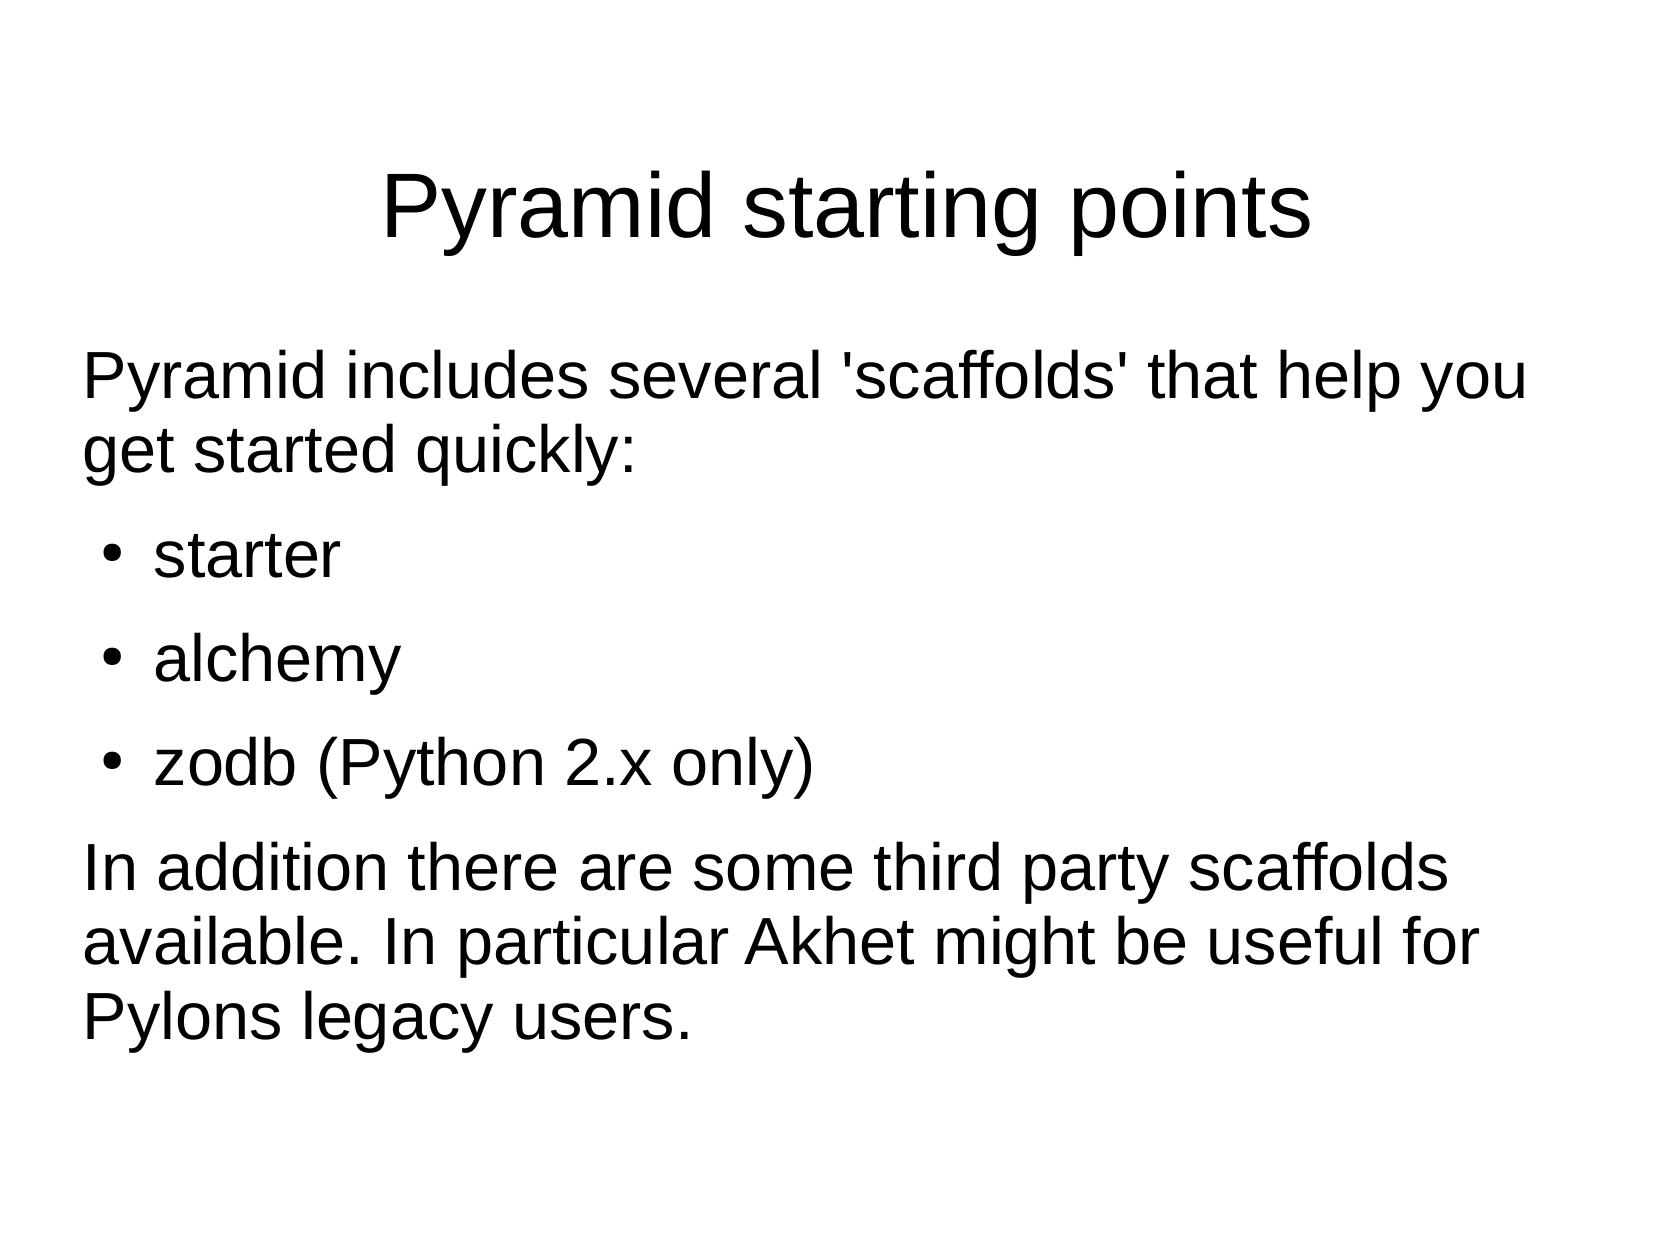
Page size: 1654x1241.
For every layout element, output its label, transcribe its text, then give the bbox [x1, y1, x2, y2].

title Pyramid starting points [82, 112, 1612, 301]
list Pyramid includes several 'scaffolds' that help you get started quickly: starter alchemy zodb (Python 2.x only) In addition there are some third party scaffolds available. In particular Akhet might be useful for Pylons legacy users. [82, 337, 1571, 1157]
